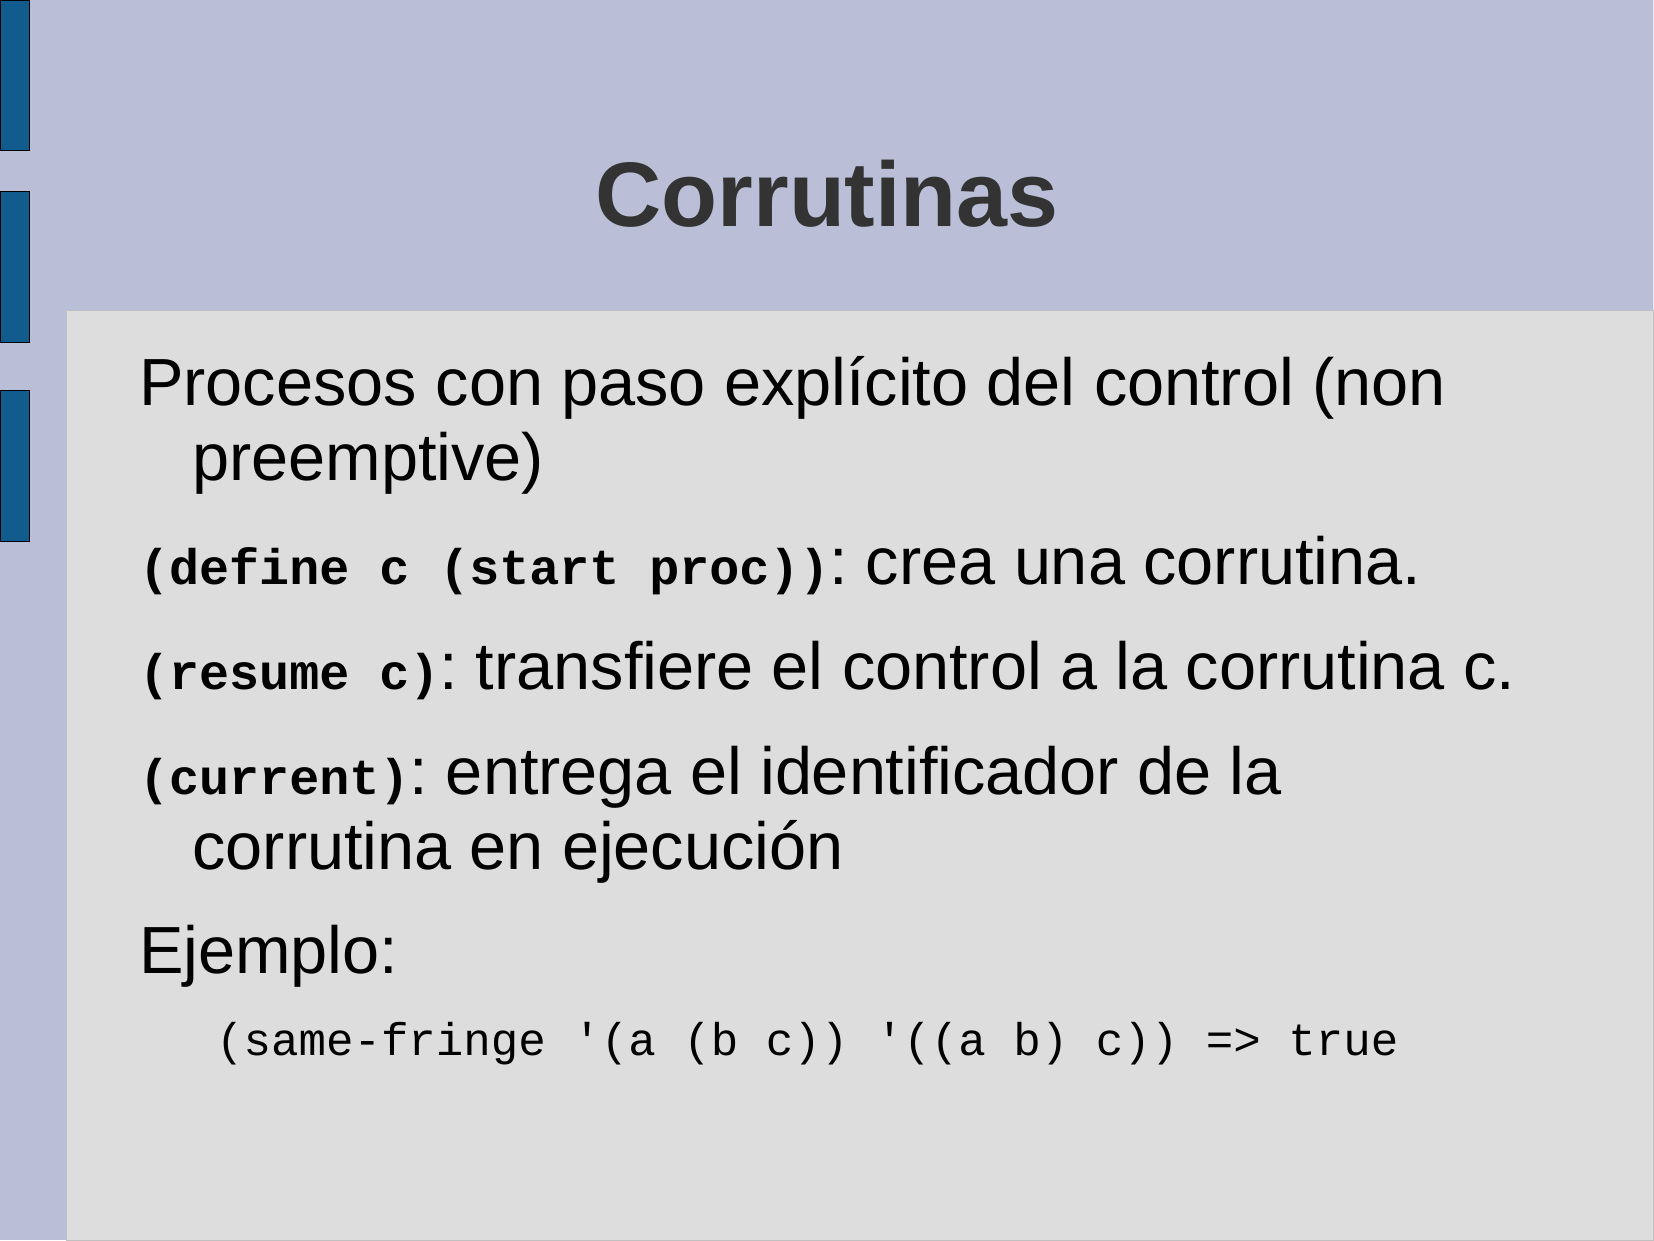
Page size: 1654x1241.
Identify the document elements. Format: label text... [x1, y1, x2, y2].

list Procesos con paso explícito del control (non preemptive) (define c (start proc)): crea una corrutina. (resume c): transfiere el control a la corrutina c. (current): entrega el identificador de la corrutina en ejecución Ejemplo: (same-fringe '(a (b c)) '((a b) c)) => true [121, 344, 1534, 1142]
title Corrutinas [121, 98, 1534, 291]
